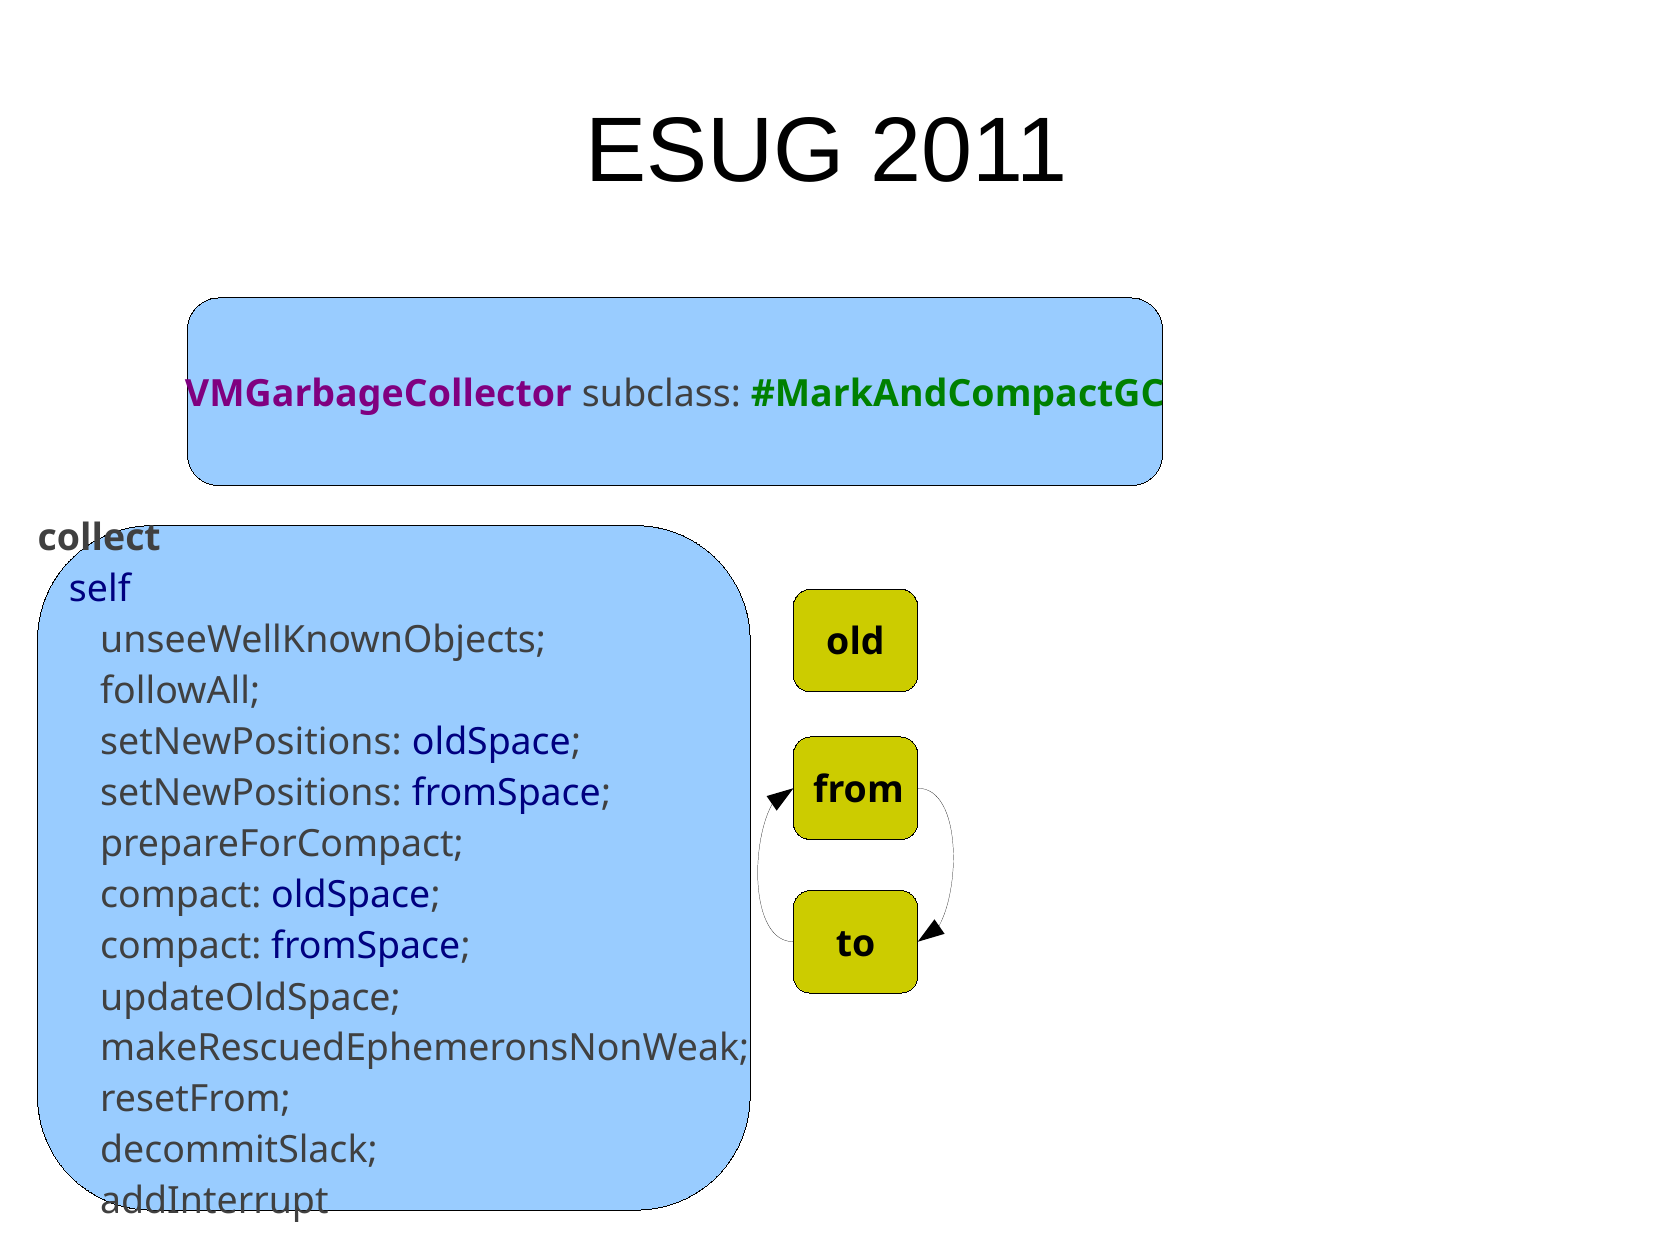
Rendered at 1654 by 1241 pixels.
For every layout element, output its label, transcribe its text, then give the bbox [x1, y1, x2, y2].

text_box from [793, 736, 918, 840]
text_box old [793, 589, 918, 692]
text_box collect self unseeWellKnownObjects; followAll; setNewPositions: oldSpace; setNewPositions: fromSpace; prepareForCompact; compact: oldSpace; compact: fromSpace; updateOldSpace; makeRescuedEphemeronsNonWeak; resetFrom; decommitSlack; addInterrupt [37, 525, 751, 1211]
text_box to [793, 890, 918, 994]
text_box VMGarbageCollector subclass: #MarkAndCompactGC [187, 297, 1163, 486]
text_box ESUG 2011 [245, 91, 1409, 209]
